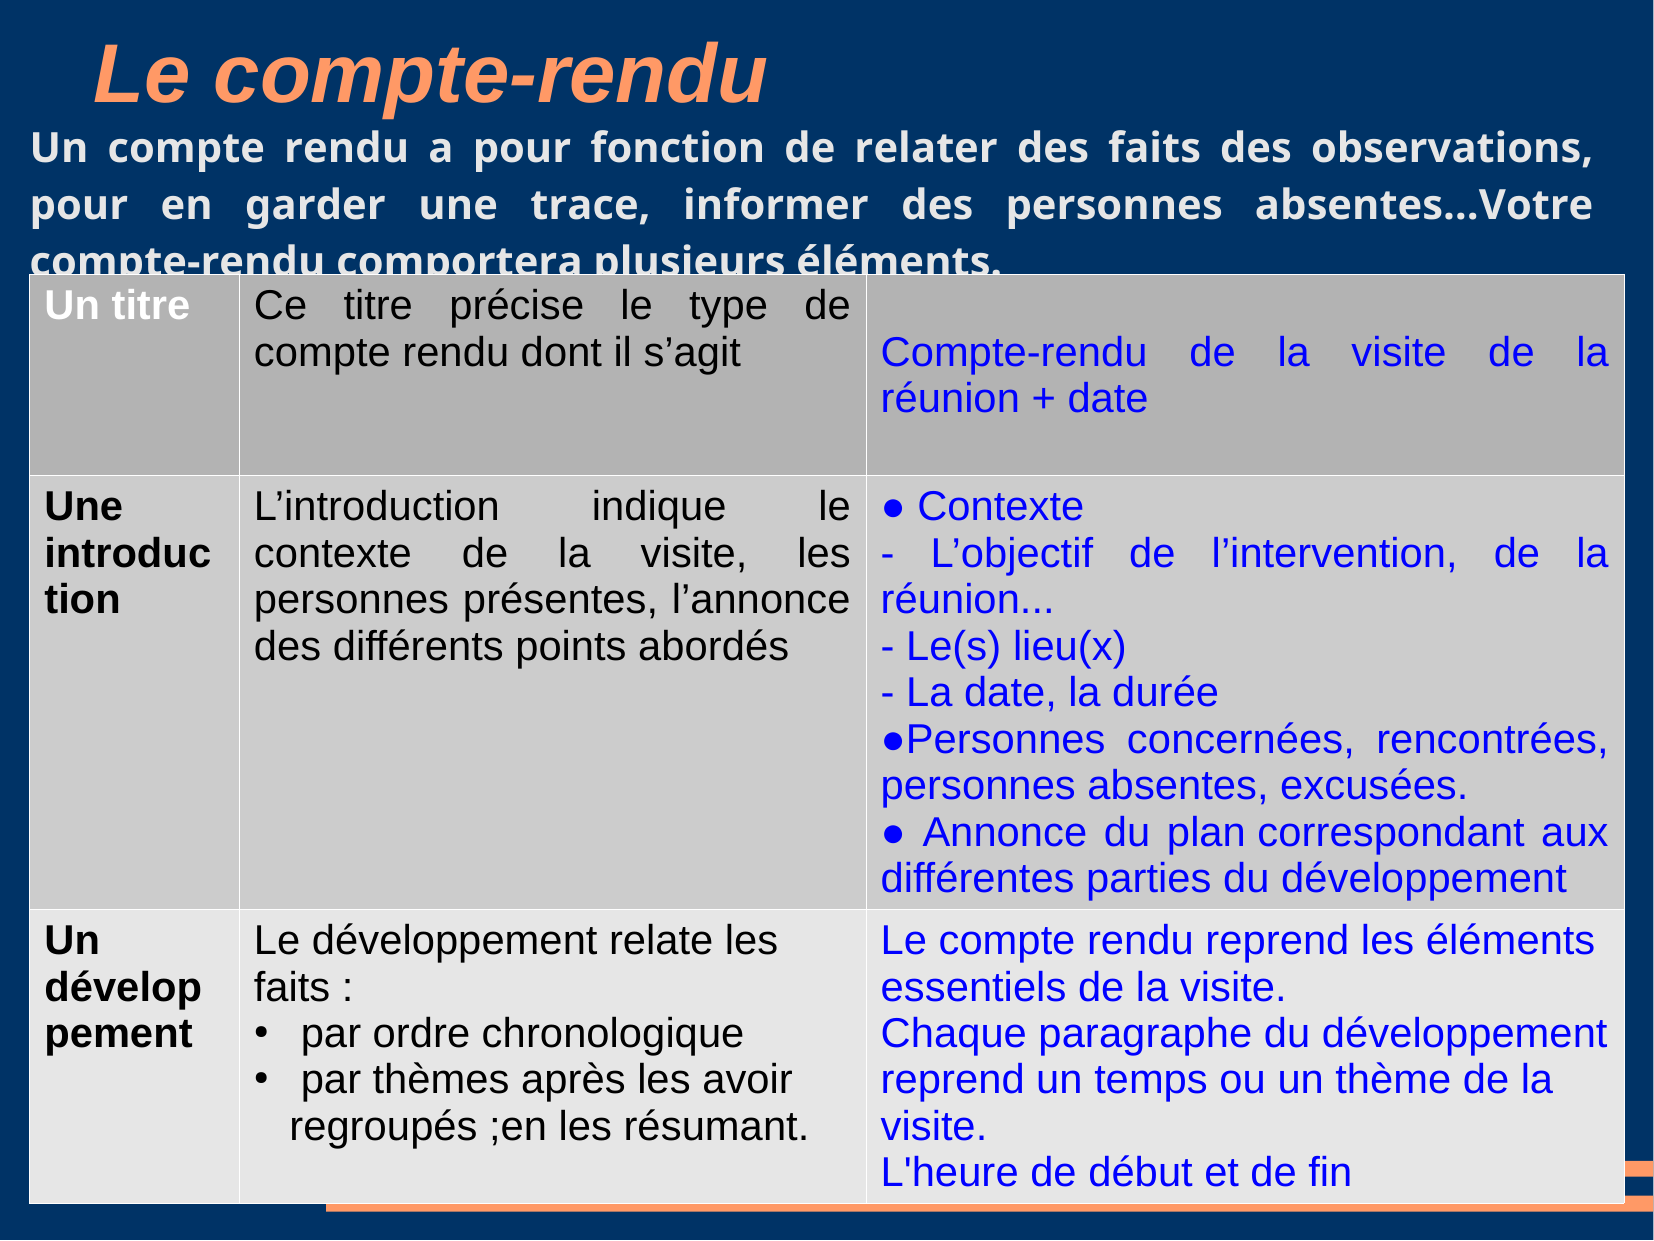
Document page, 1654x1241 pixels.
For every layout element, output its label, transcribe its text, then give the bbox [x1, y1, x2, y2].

table_cell Une introduction [30, 476, 239, 909]
table_cell L’introduction indique le contexte de la visite, les personnes présentes, l’annonce des différents points abordés [240, 476, 866, 909]
table_cell Un développement [30, 910, 239, 1203]
table_header Un titre [30, 275, 239, 475]
table_cell ● Contexte - L’objectif de l’intervention, de la réunion... - Le(s) lieu(x) - La date, la durée ●Personnes concernées, rencontrées, personnes absentes, excusées. ● Annonce du plan correspondant aux différentes parties du développement [867, 476, 1624, 909]
table_cell Le compte rendu reprend les éléments essentiels de la visite. Chaque paragraphe du développement reprend un temps ou un thème de la visite. L'heure de début et de fin [867, 910, 1624, 1203]
title Le compte-rendu [93, 0, 1506, 118]
list Un compte rendu a pour fonction de relater des faits des observations, pour en garder une trace, informer des personnes absentes…Votre compte-rendu comportera plusieurs éléments. [29, 118, 1595, 274]
table_header Ce titre précise le type de compte rendu dont il s’agit [240, 275, 866, 475]
table_cell Le développement relate les faits : par ordre chronologique par thèmes après les avoir regroupés ;en les résumant. [240, 910, 866, 1203]
table_header Compte-rendu de la visite de la réunion + date [867, 275, 1624, 475]
